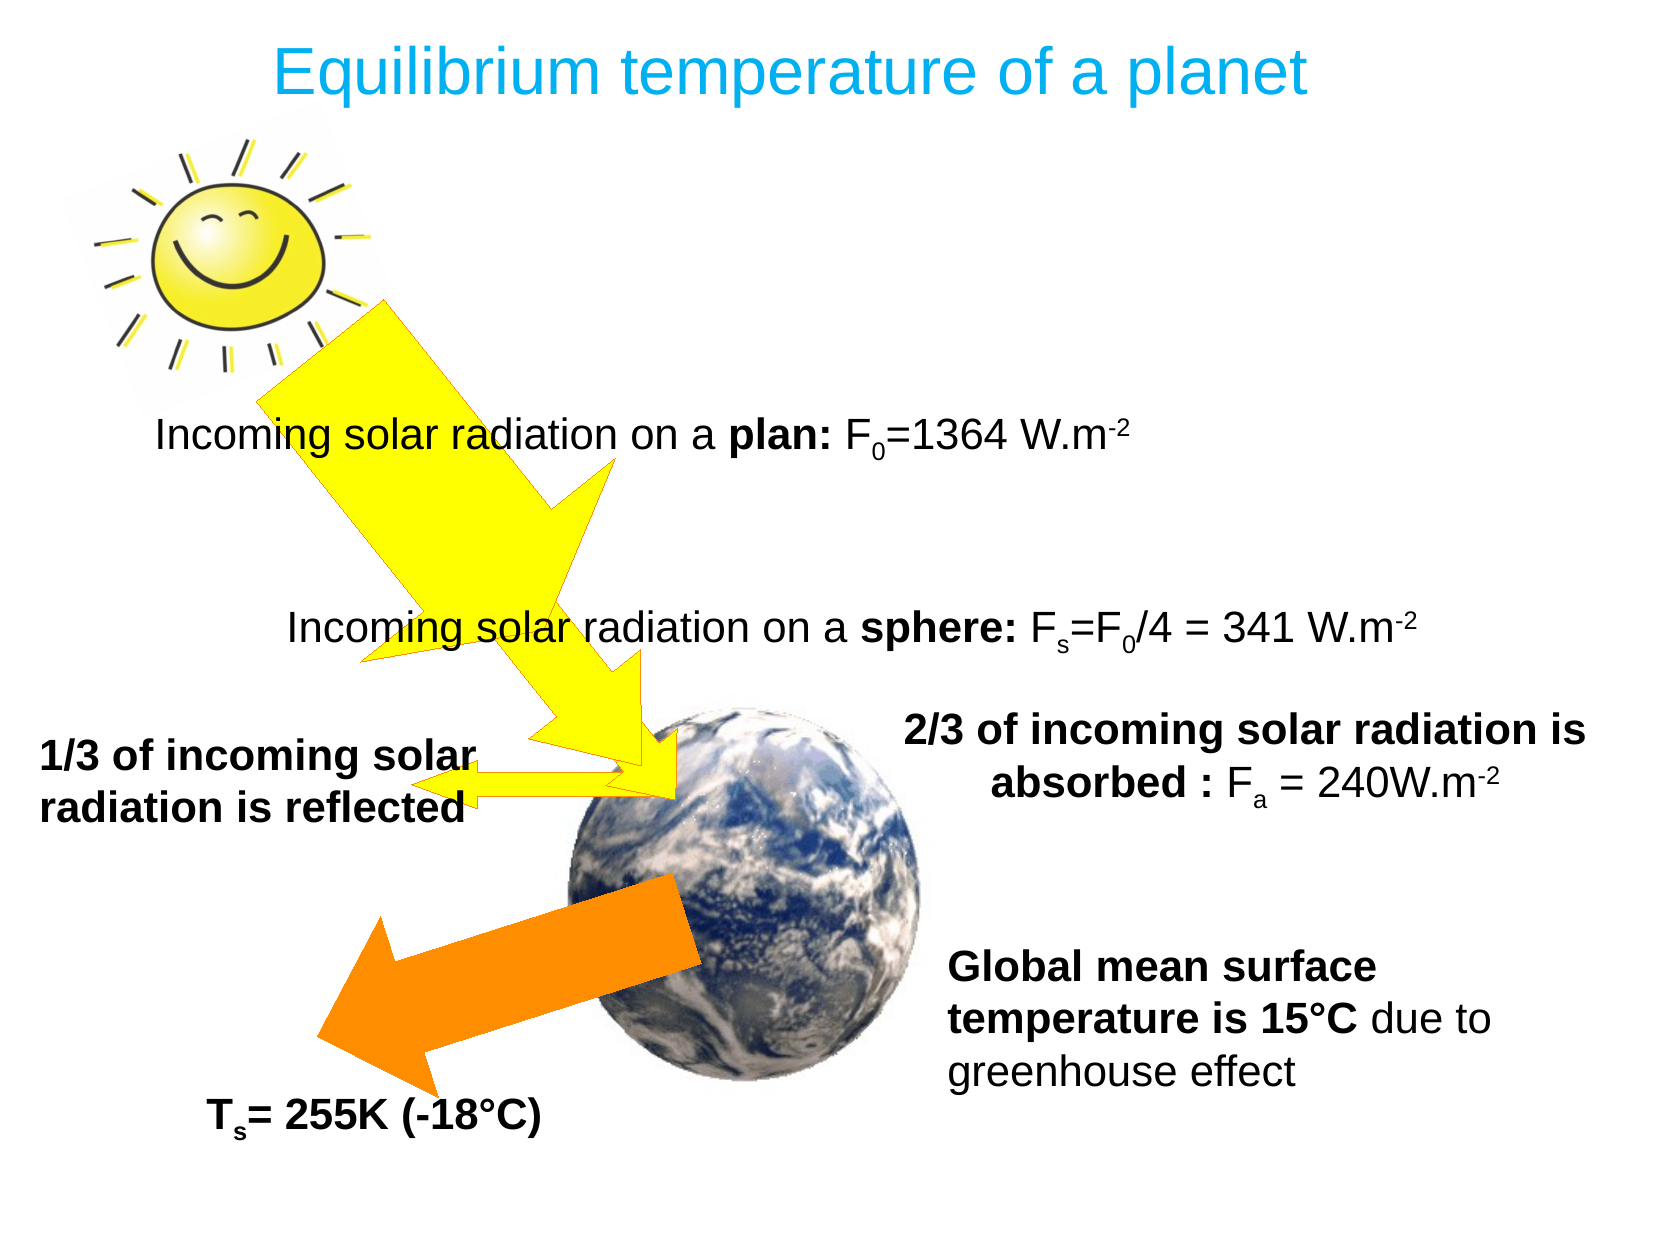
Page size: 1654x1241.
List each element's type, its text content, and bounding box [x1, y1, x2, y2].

picture [554, 694, 932, 1095]
text_box 2/3 of incoming solar radiation is absorbed : Fa = 240W.m-2 [863, 694, 1627, 820]
text_box Incoming solar radiation on a sphere: Fs=F0/4 = 341 W.m-2 [273, 592, 1606, 666]
text_box [502, 666, 678, 801]
text_box Equilibrium temperature of a planet [67, 27, 1514, 109]
text_box [317, 873, 702, 1079]
text_box Incoming solar radiation on a plan: F0=1364 W.m-2 [141, 398, 1286, 472]
text_box Ts= 255K (-18°C) [160, 1079, 589, 1153]
text_box [260, 299, 463, 398]
picture [554, 746, 622, 772]
text_box [312, 472, 610, 592]
text_box Global mean surface temperature is 15°C due to greenhouse effect [934, 930, 1638, 1102]
picture [60, 109, 403, 410]
text_box 1/3 of incoming solar radiation is reflected [26, 719, 502, 838]
